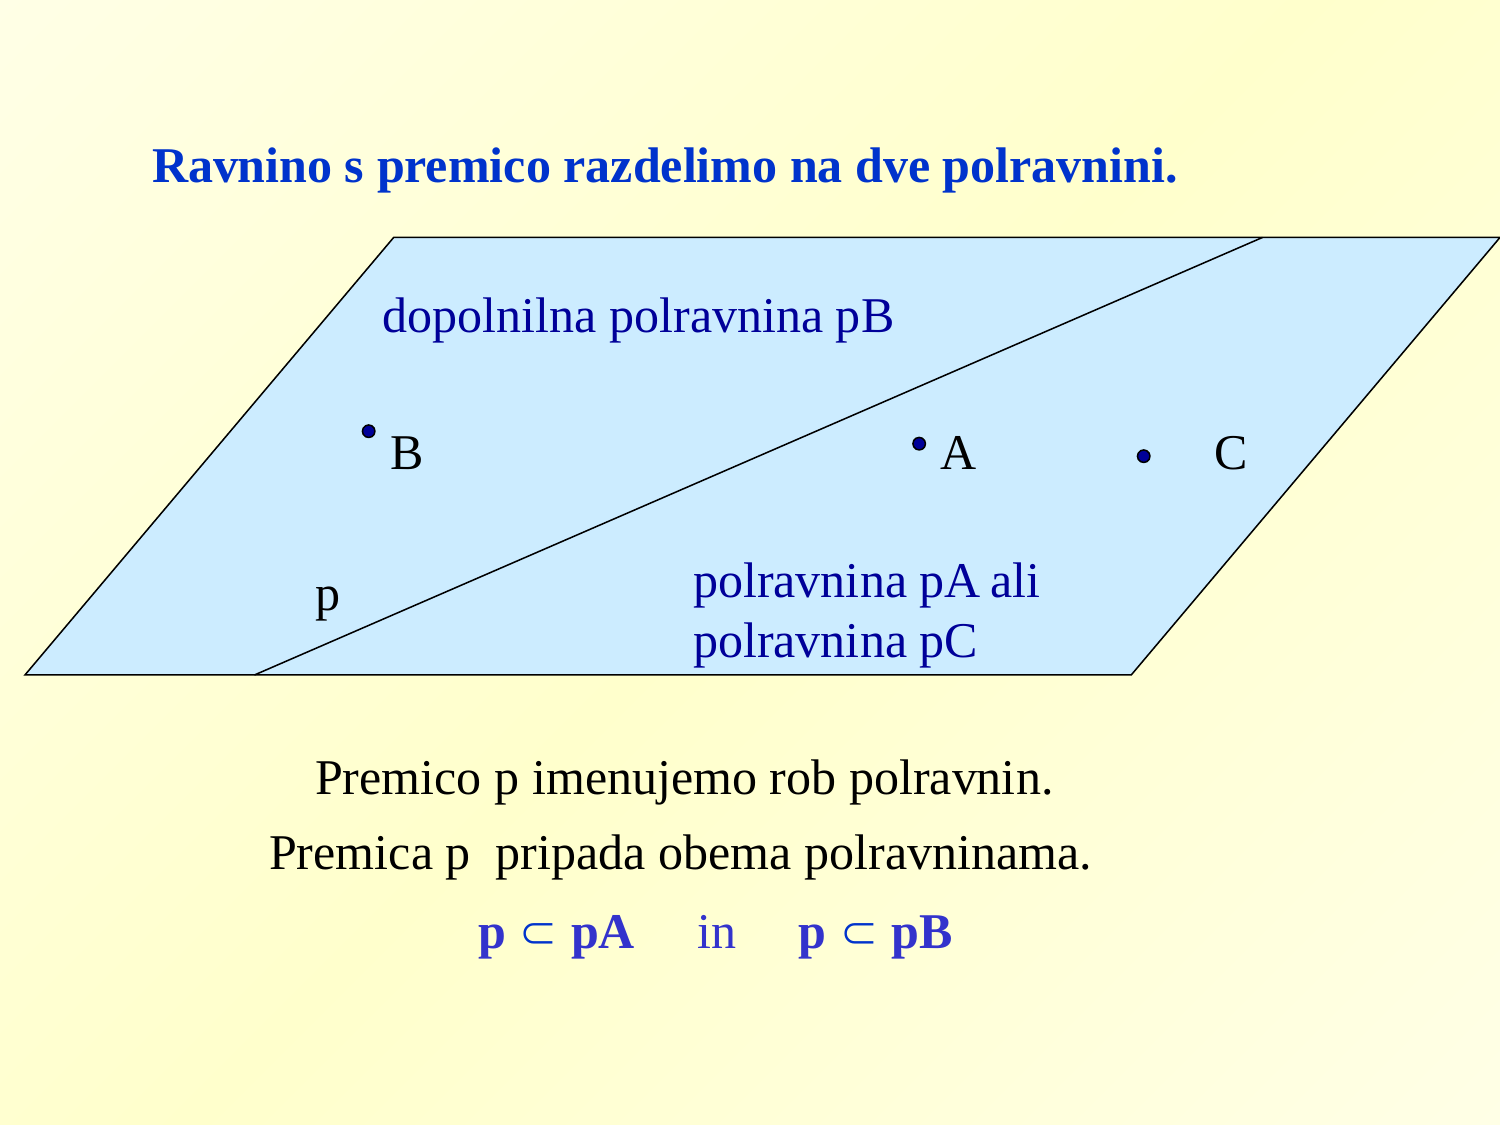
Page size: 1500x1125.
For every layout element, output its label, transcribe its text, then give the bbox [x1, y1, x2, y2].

text_box [24, 237, 1259, 675]
text_box Ravnino s premico razdelimo na dve polravnini. [137, 124, 1250, 200]
text_box p [300, 553, 363, 629]
text_box dopolnilna polravnina pB [367, 274, 1000, 350]
text_box p  pA in p  pB [463, 890, 1013, 966]
text_box A [925, 412, 1013, 488]
text_box [259, 237, 1500, 675]
text_box Premico p imenujemo rob polravnin. [300, 737, 1238, 813]
text_box polravnina pA ali polravnina pC [678, 540, 1075, 675]
text_box B [376, 412, 500, 488]
text_box Premica p pripada obema polravninama. [254, 812, 1200, 888]
text_box C [1200, 412, 1300, 488]
